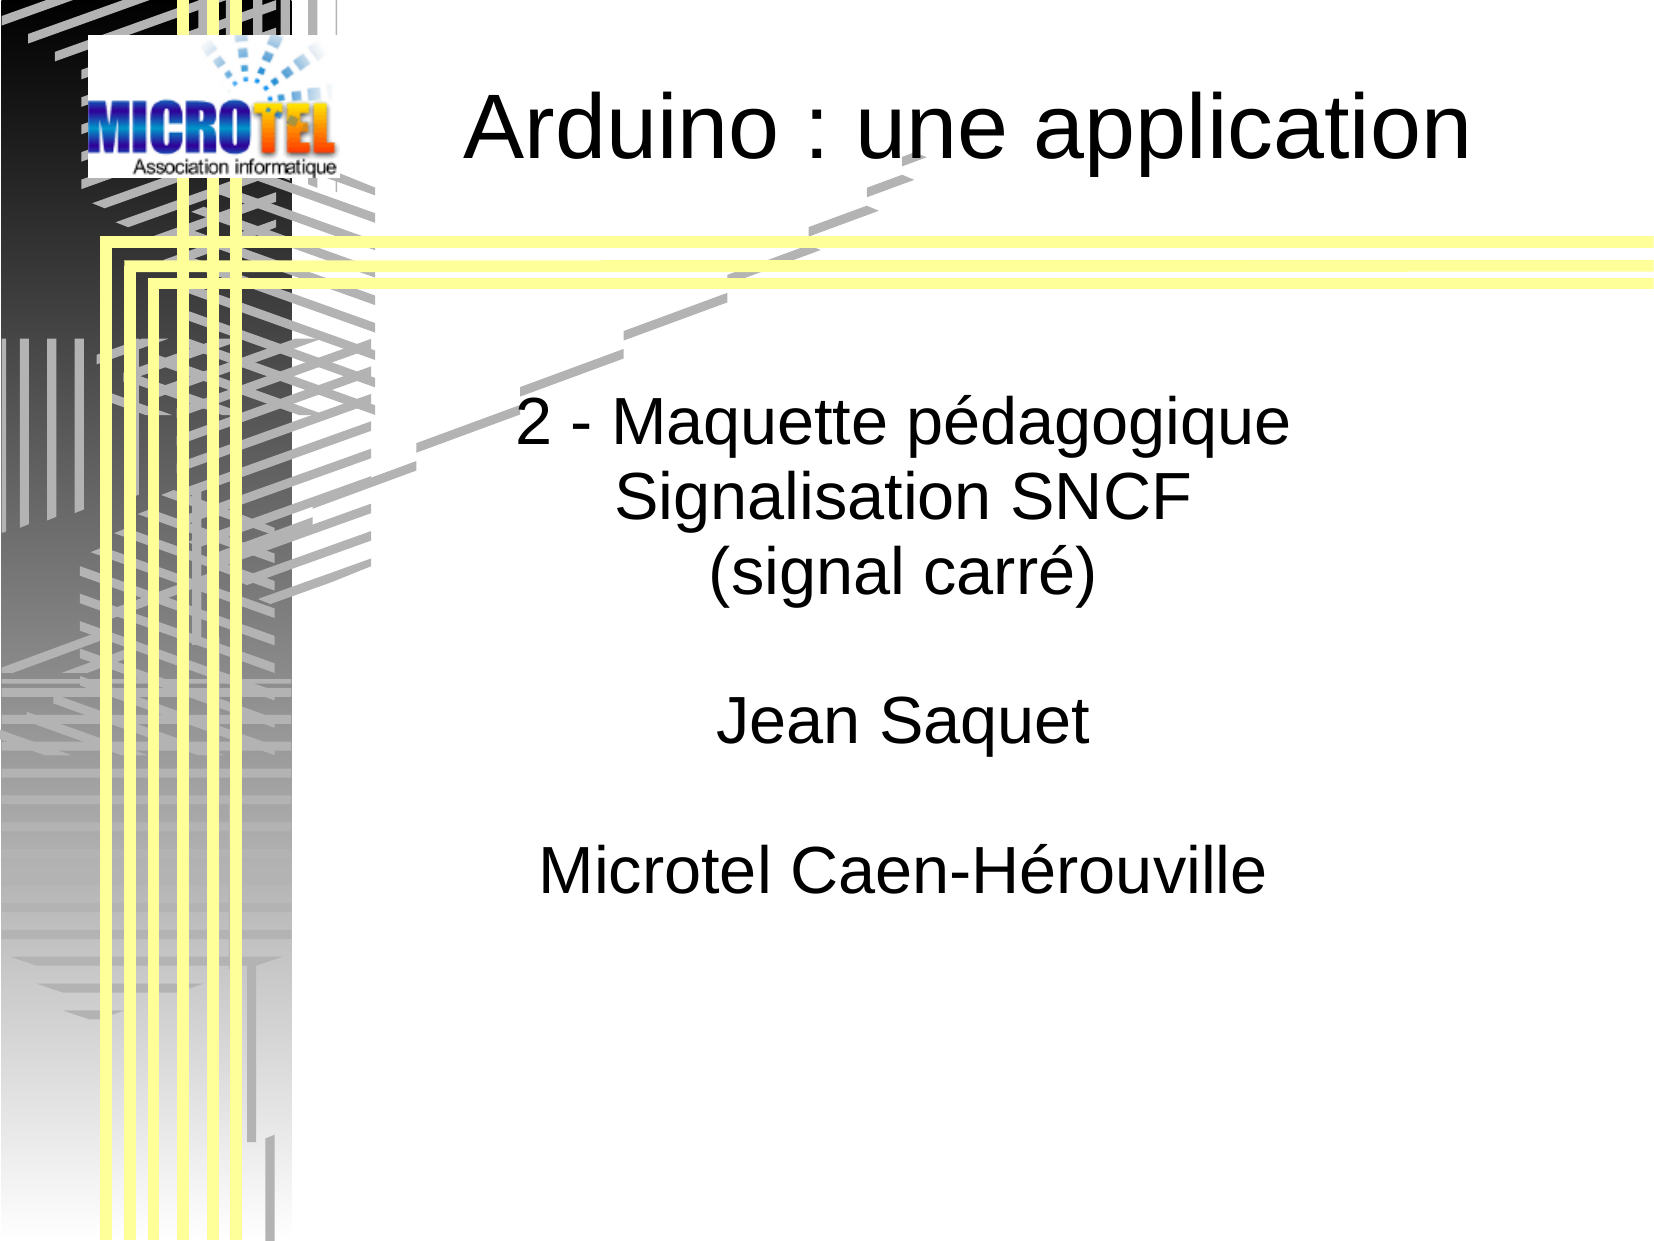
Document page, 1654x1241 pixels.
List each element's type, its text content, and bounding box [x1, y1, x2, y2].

title Arduino : une application [383, 23, 1554, 231]
subtitle 2 - Maquette pédagogique Signalisation SNCF (signal carré) Jean Saquet Microtel Caen-Hérouville [265, 274, 1542, 1093]
picture [88, 35, 340, 178]
